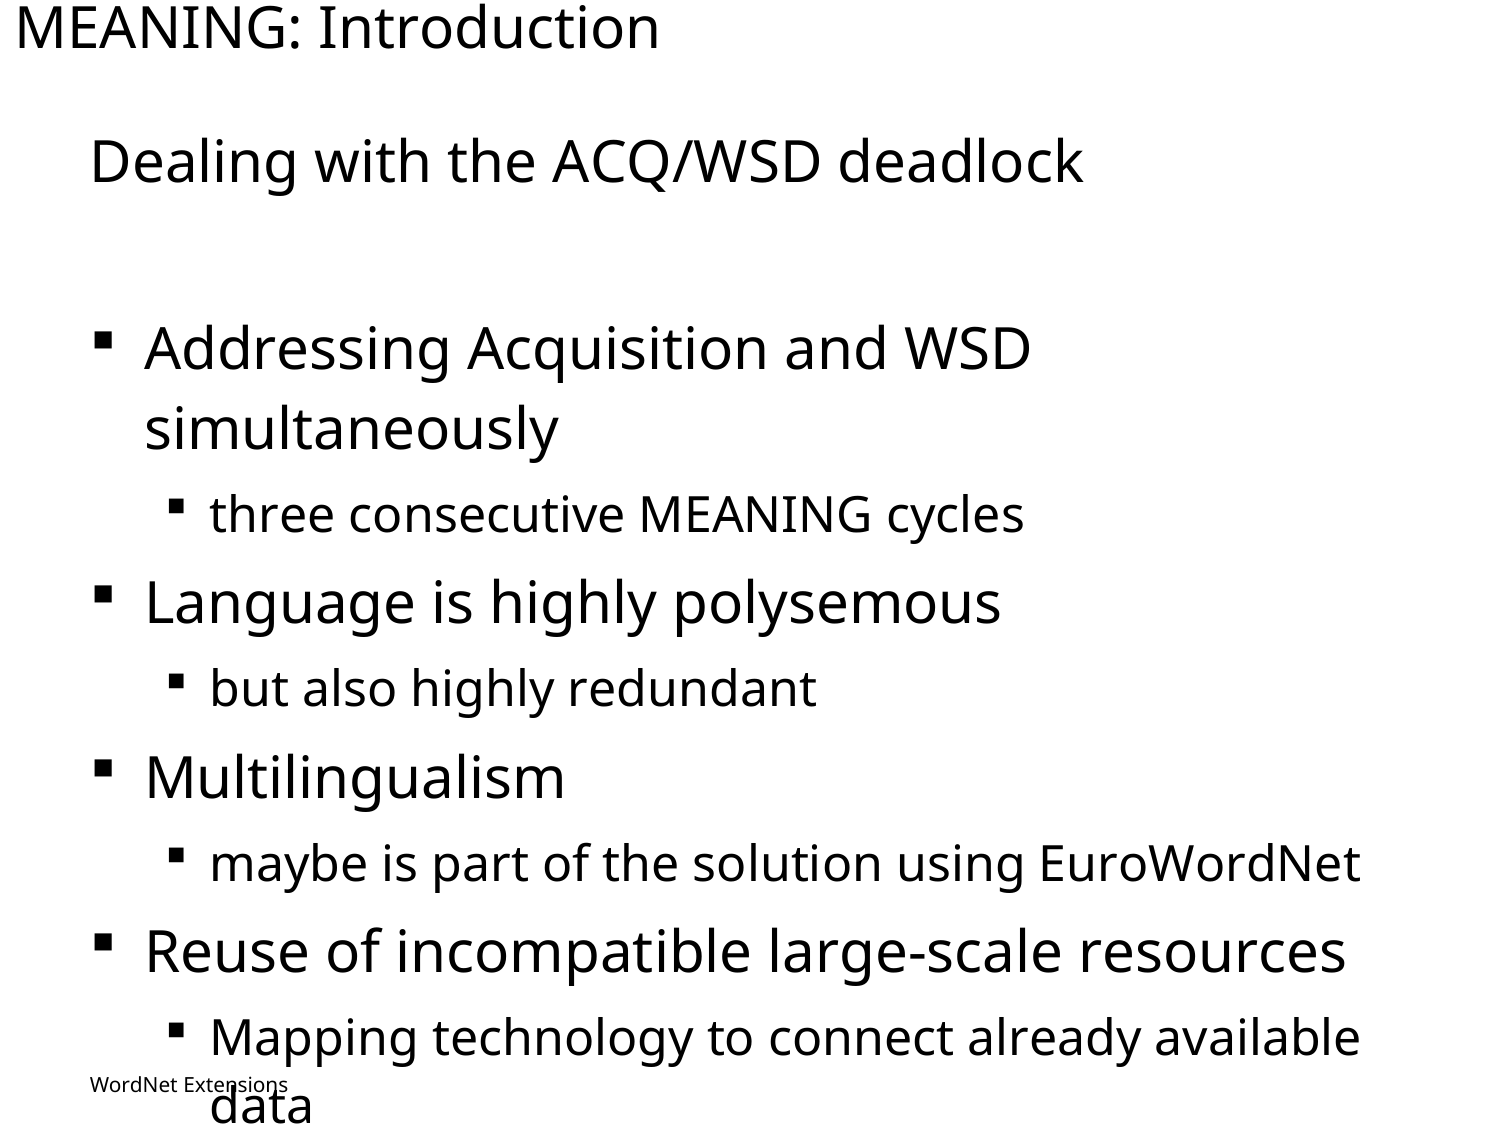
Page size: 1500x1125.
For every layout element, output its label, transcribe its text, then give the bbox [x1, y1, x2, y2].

title MEANING: Introduction [0, 0, 1500, 70]
list Dealing with the ACQ/WSD deadlock Addressing Acquisition and WSD simultaneously three consecutive MEANING cycles Language is highly polysemous but also highly redundant Multilingualism maybe is part of the solution using EuroWordNet Reuse of incompatible large-scale resources Mapping technology to connect already available data Cross-checking capabilities to detect inconsistencies [75, 112, 1438, 1125]
